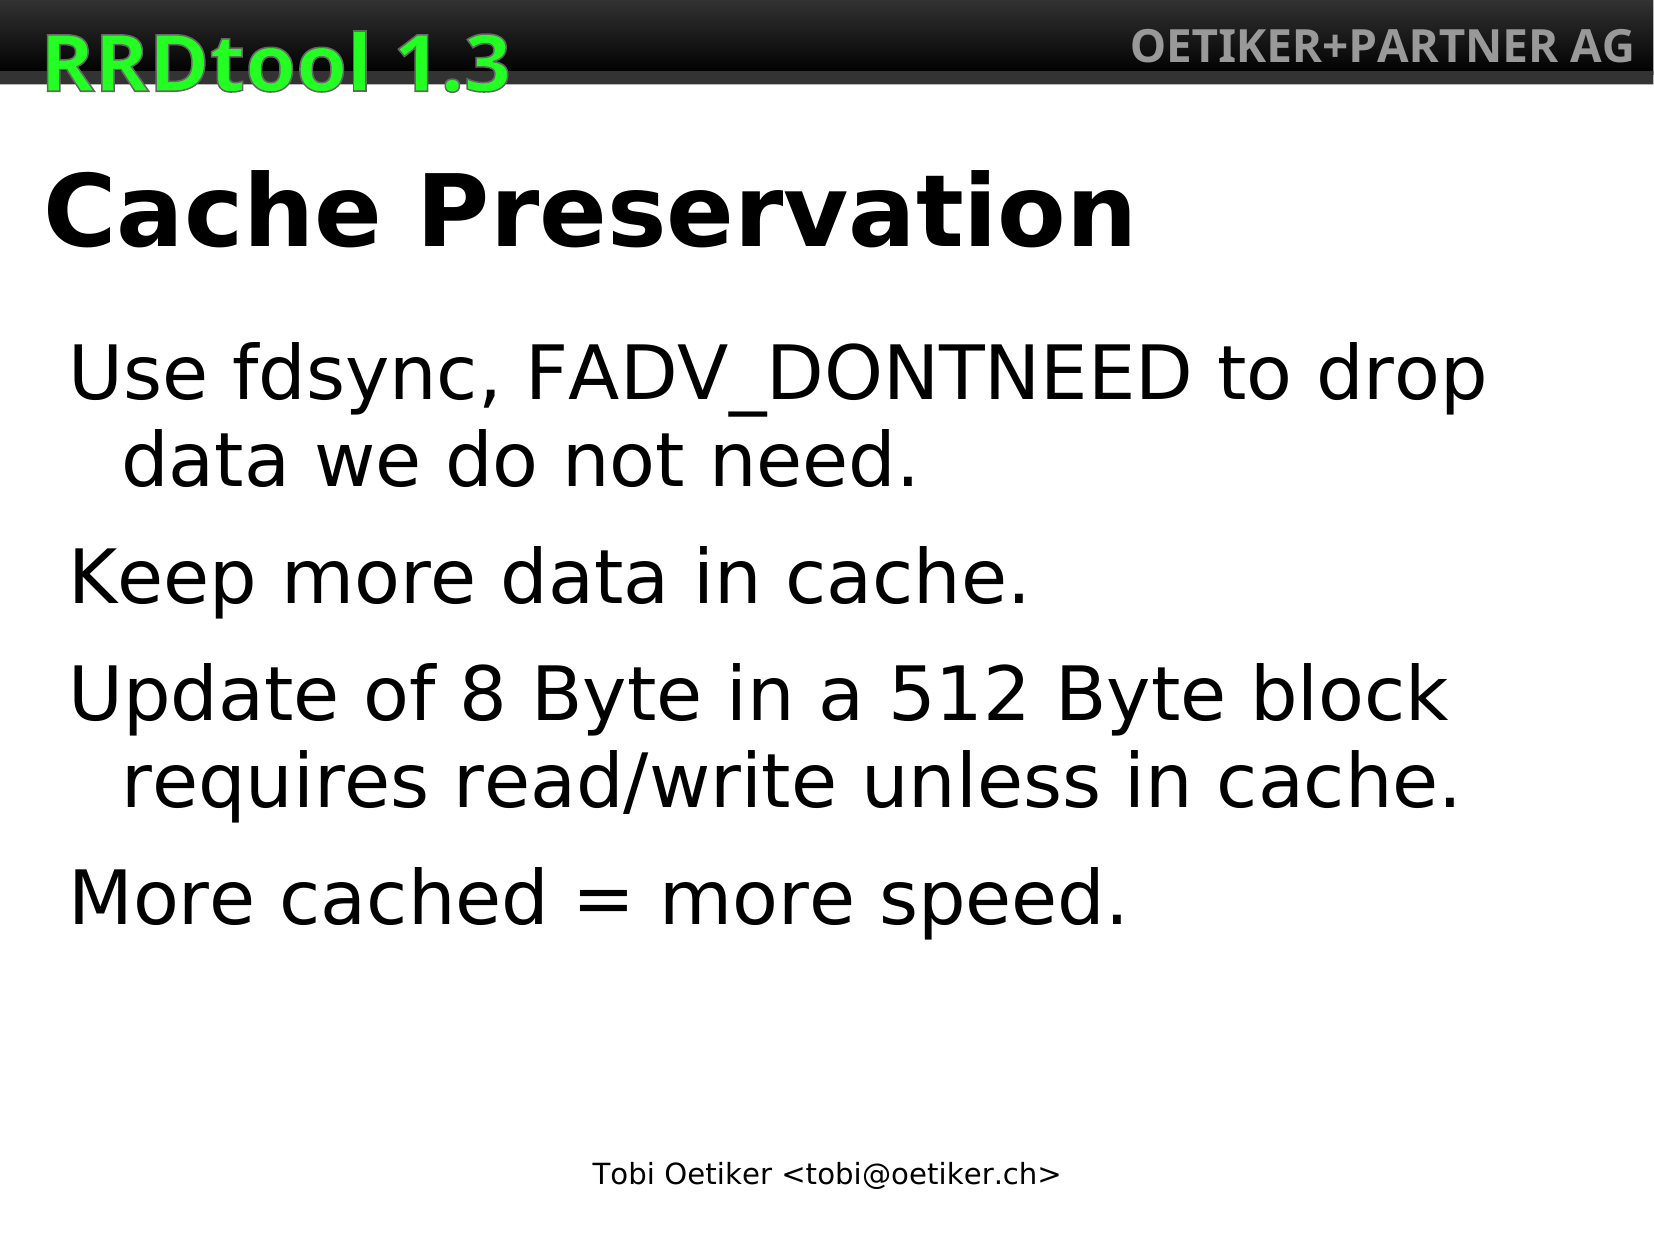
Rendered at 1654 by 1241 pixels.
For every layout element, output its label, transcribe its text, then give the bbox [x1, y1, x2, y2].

title Cache Preservation [43, 144, 1582, 280]
list Use fdsync, FADV_DONTNEED to drop data we do not need. Keep more data in cache. Update of 8 Byte in a 512 Byte block requires read/write unless in cache. More cached = more speed. [50, 329, 1571, 1084]
